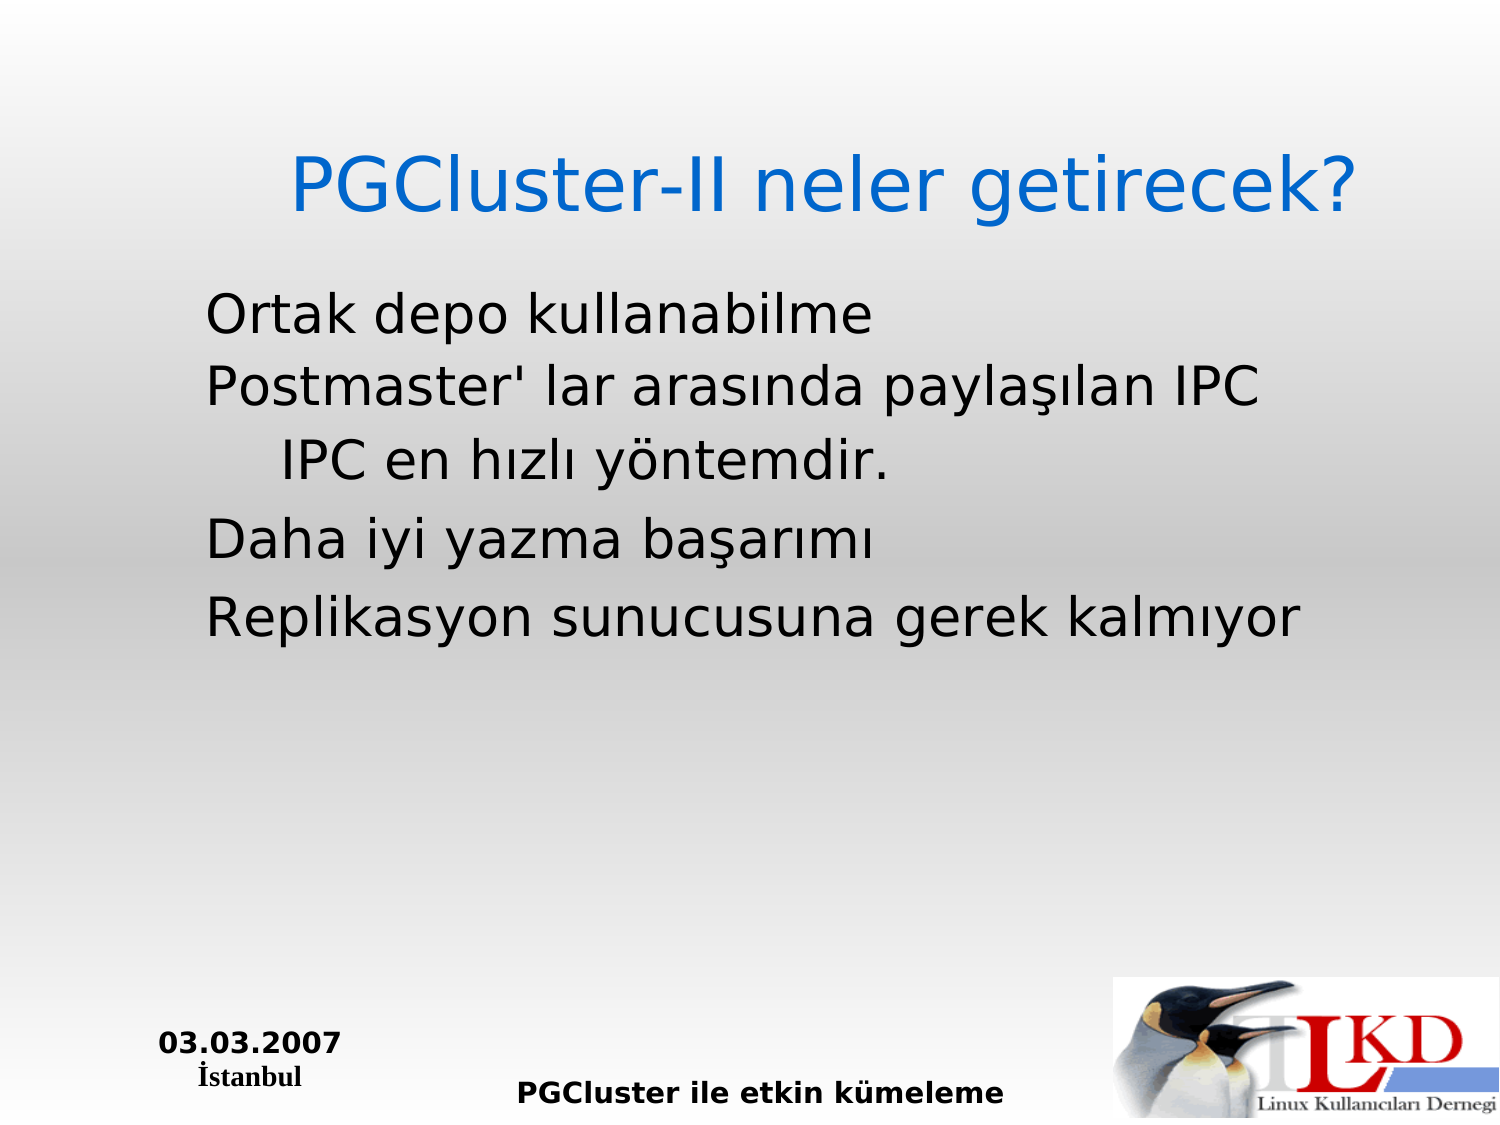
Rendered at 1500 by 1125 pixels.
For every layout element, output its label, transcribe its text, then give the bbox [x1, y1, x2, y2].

text_box [202, 415, 1491, 1023]
title PGCluster-II neler getirecek? [224, 49, 1425, 237]
list Ortak depo kullanabilme Postmaster' lar arasında paylaşılan IPC IPC en hızlı yöntemdir. Daha iyi yazma başarımı Replikasyon sunucusuna gerek kalmıyor [190, 280, 1416, 802]
picture [1113, 977, 1499, 1118]
